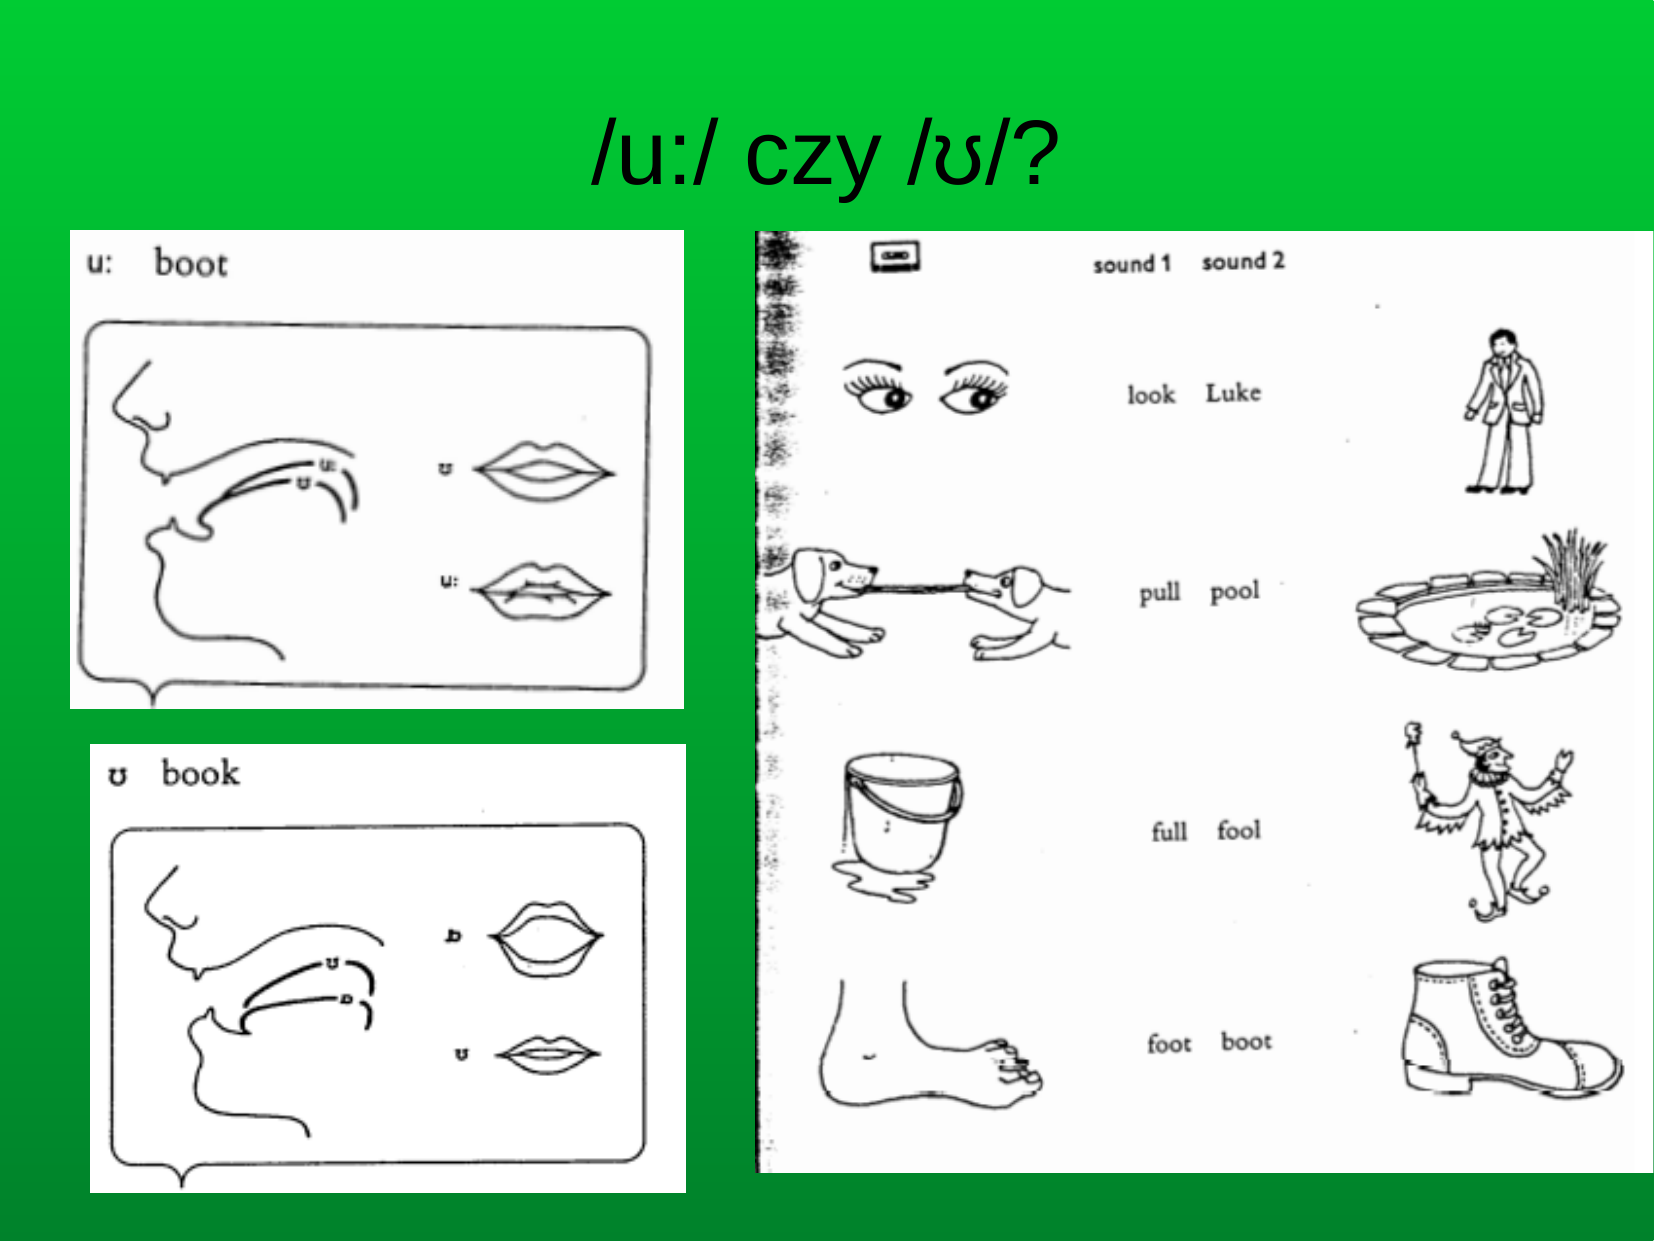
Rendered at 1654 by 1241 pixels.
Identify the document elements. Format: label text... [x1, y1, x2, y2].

picture [90, 744, 686, 1193]
picture [755, 231, 1654, 1173]
title /u:/ czy /ʊ/? [82, 49, 1571, 257]
picture [70, 230, 684, 709]
